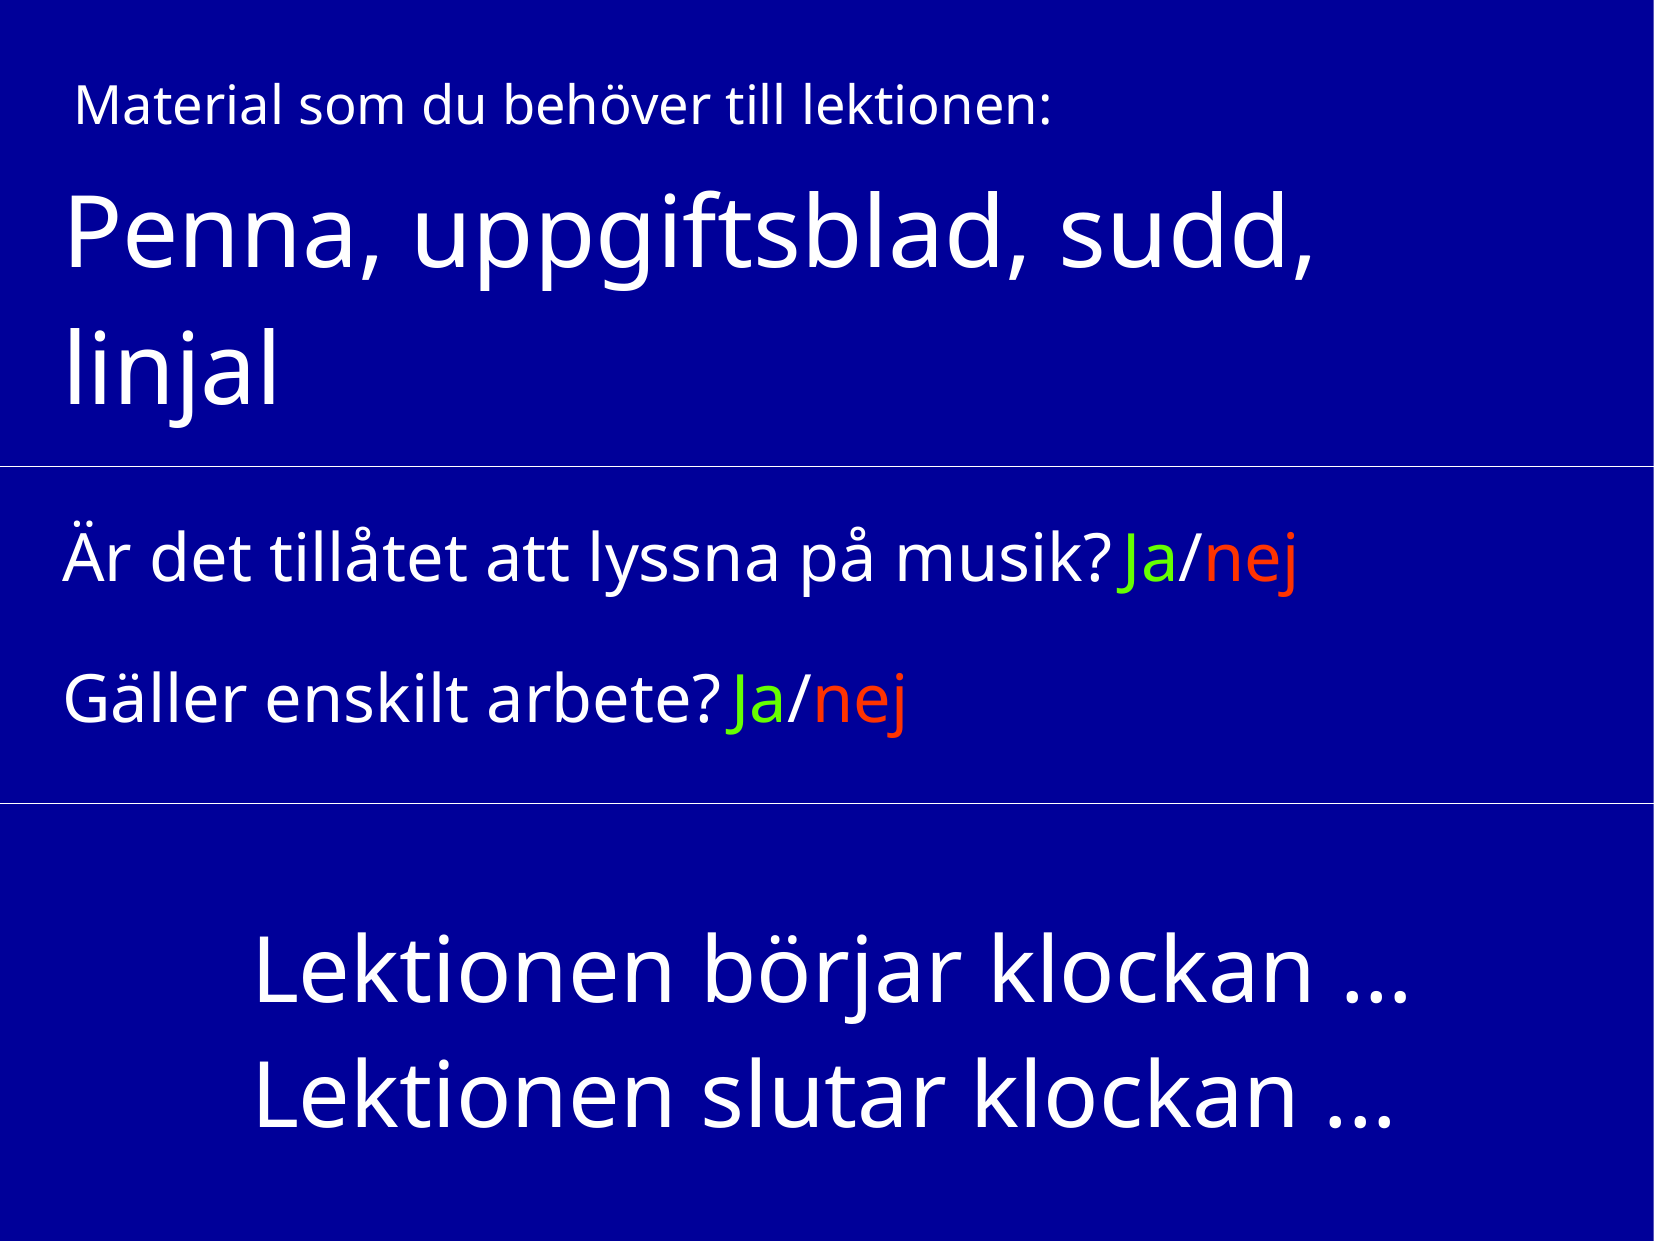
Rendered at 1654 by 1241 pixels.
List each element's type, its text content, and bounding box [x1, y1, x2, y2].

text_box Lektionen börjar klockan … Lektionen slutar klockan ... [236, 897, 1607, 1157]
text_box Penna, uppgiftsblad, sudd, linjal [47, 153, 1465, 435]
text_box Är det tillåtet att lyssna på musik? Ja/nej Gäller enskilt arbete? Ja/nej [47, 502, 1619, 745]
text_box Material som du behöver till lektionen: [59, 59, 1583, 146]
picture [0, 804, 1654, 1241]
picture [0, 0, 1654, 466]
picture [0, 467, 1654, 803]
